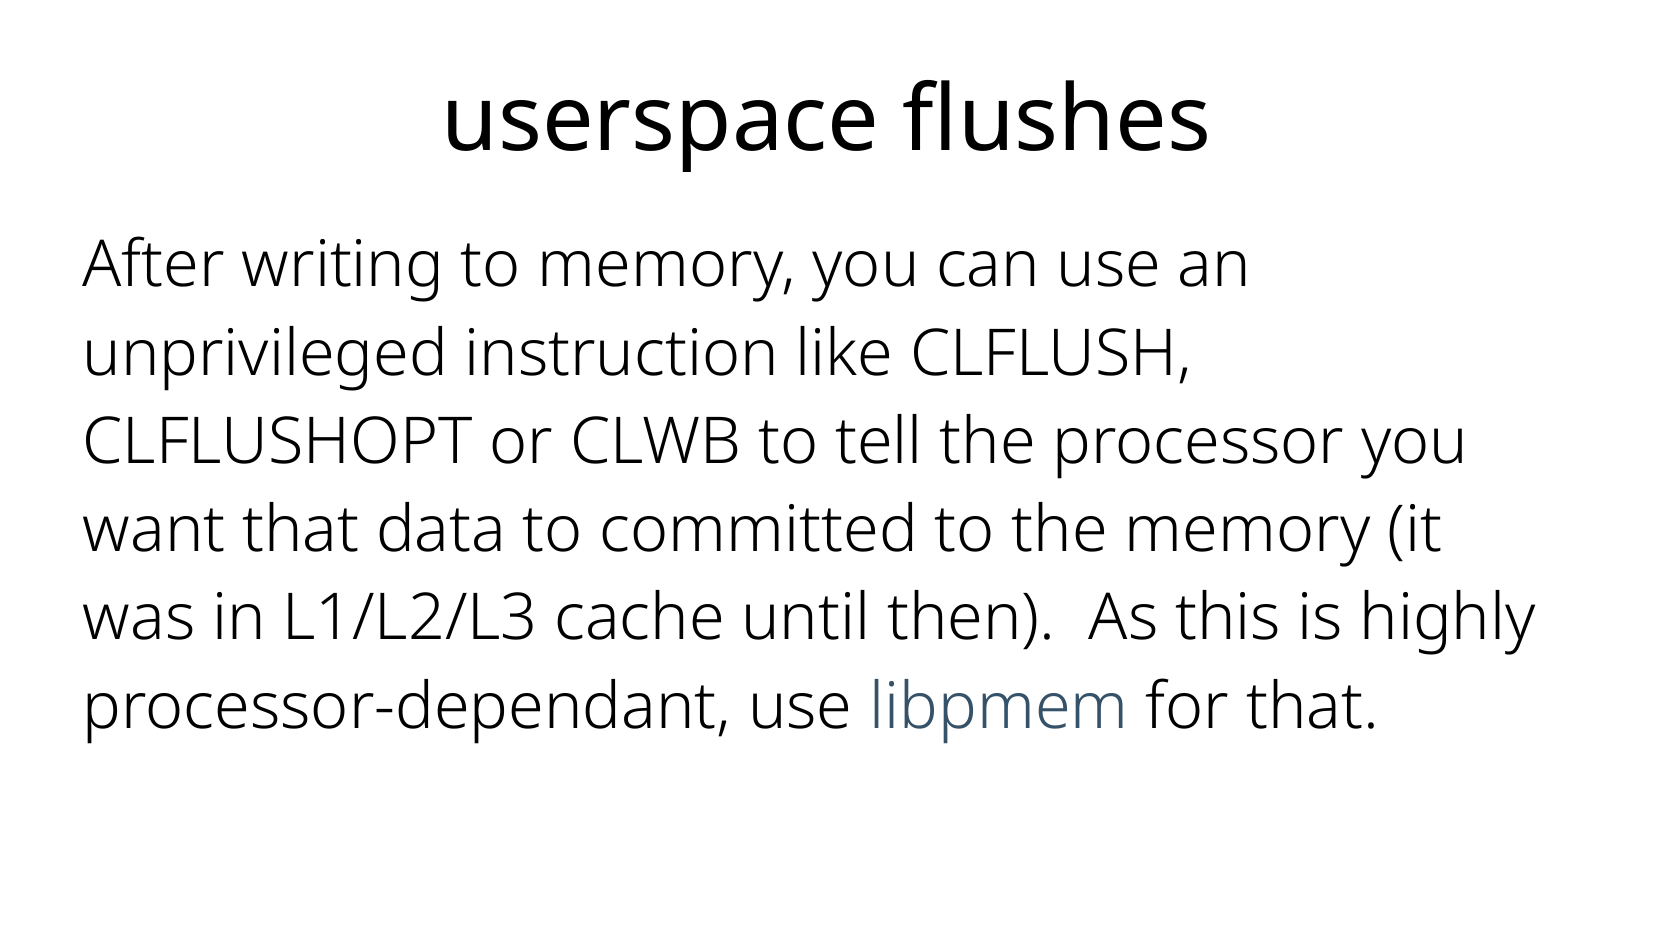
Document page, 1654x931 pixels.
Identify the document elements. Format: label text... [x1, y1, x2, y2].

list After writing to memory, you can use an unprivileged instruction like CLFLUSH, CLFLUSHOPT or CLWB to tell the processor you want that data to committed to the memory (it was in L1/L2/L3 cache until then). As this is highly processor-dependant, use libpmem for that. [82, 217, 1571, 758]
title userspace flushes [82, 37, 1571, 193]
